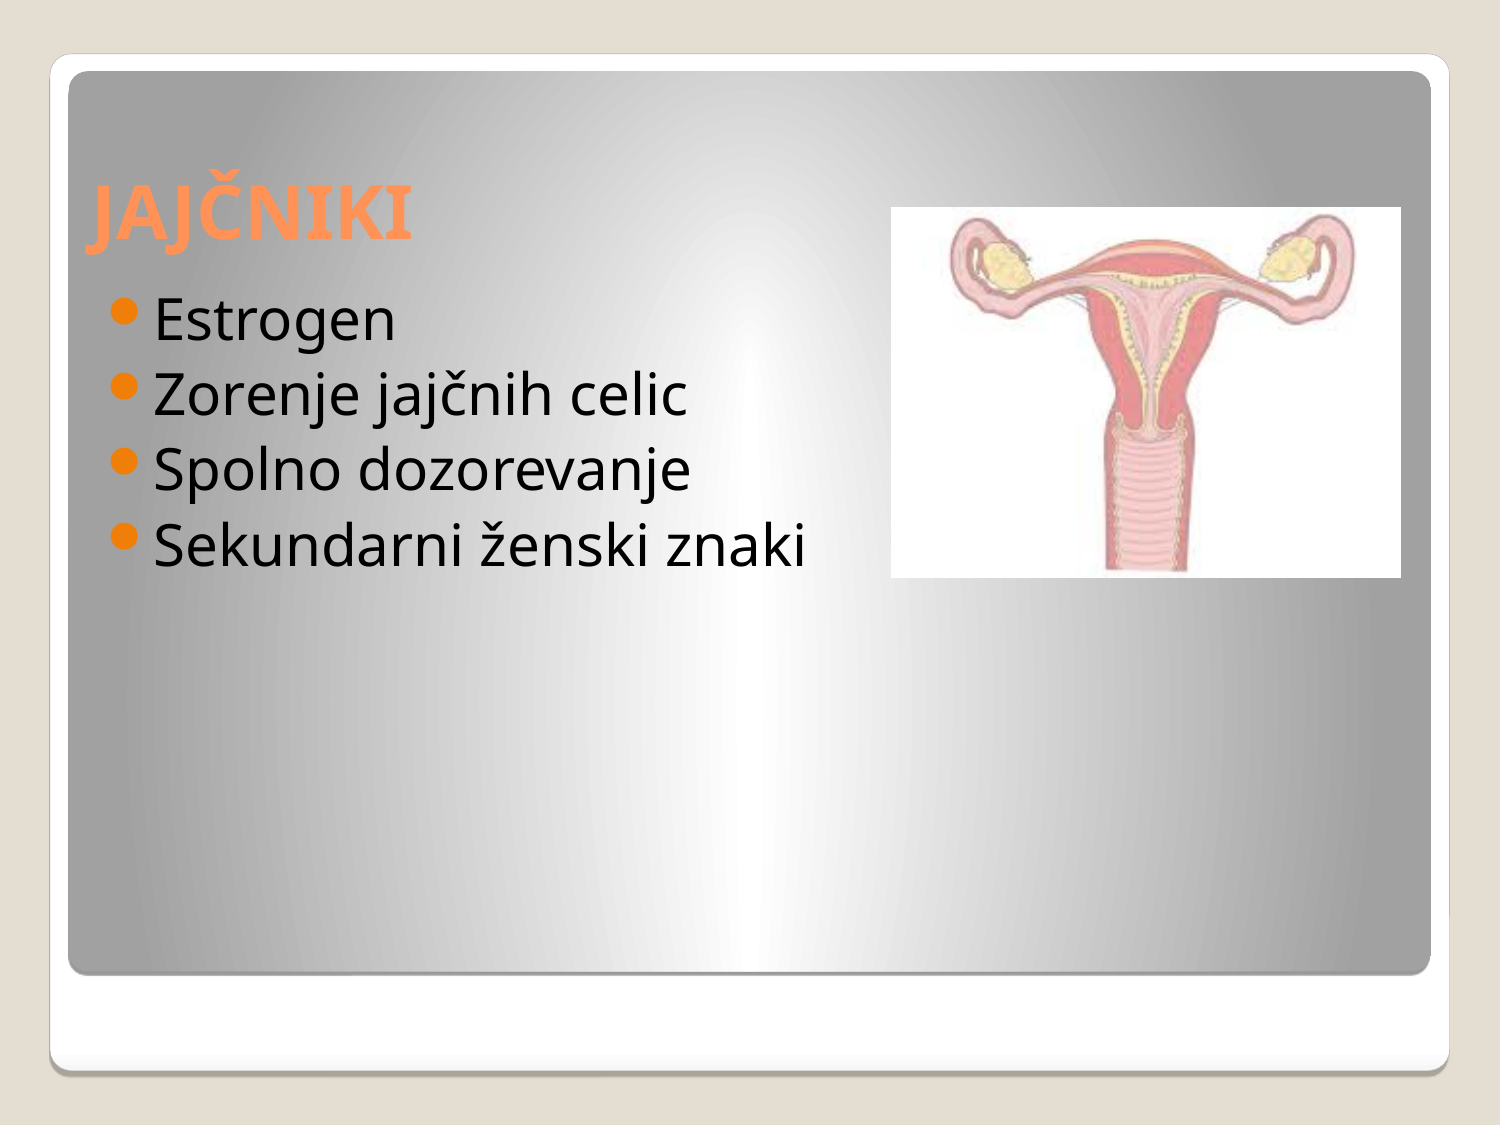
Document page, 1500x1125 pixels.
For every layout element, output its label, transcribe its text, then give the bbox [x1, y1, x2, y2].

picture [891, 207, 1401, 578]
title JAJČNIKI [76, 90, 1420, 263]
list Estrogen Zorenje jajčnih celic Spolno dozorevanje Sekundarni ženski znaki [76, 267, 1420, 955]
